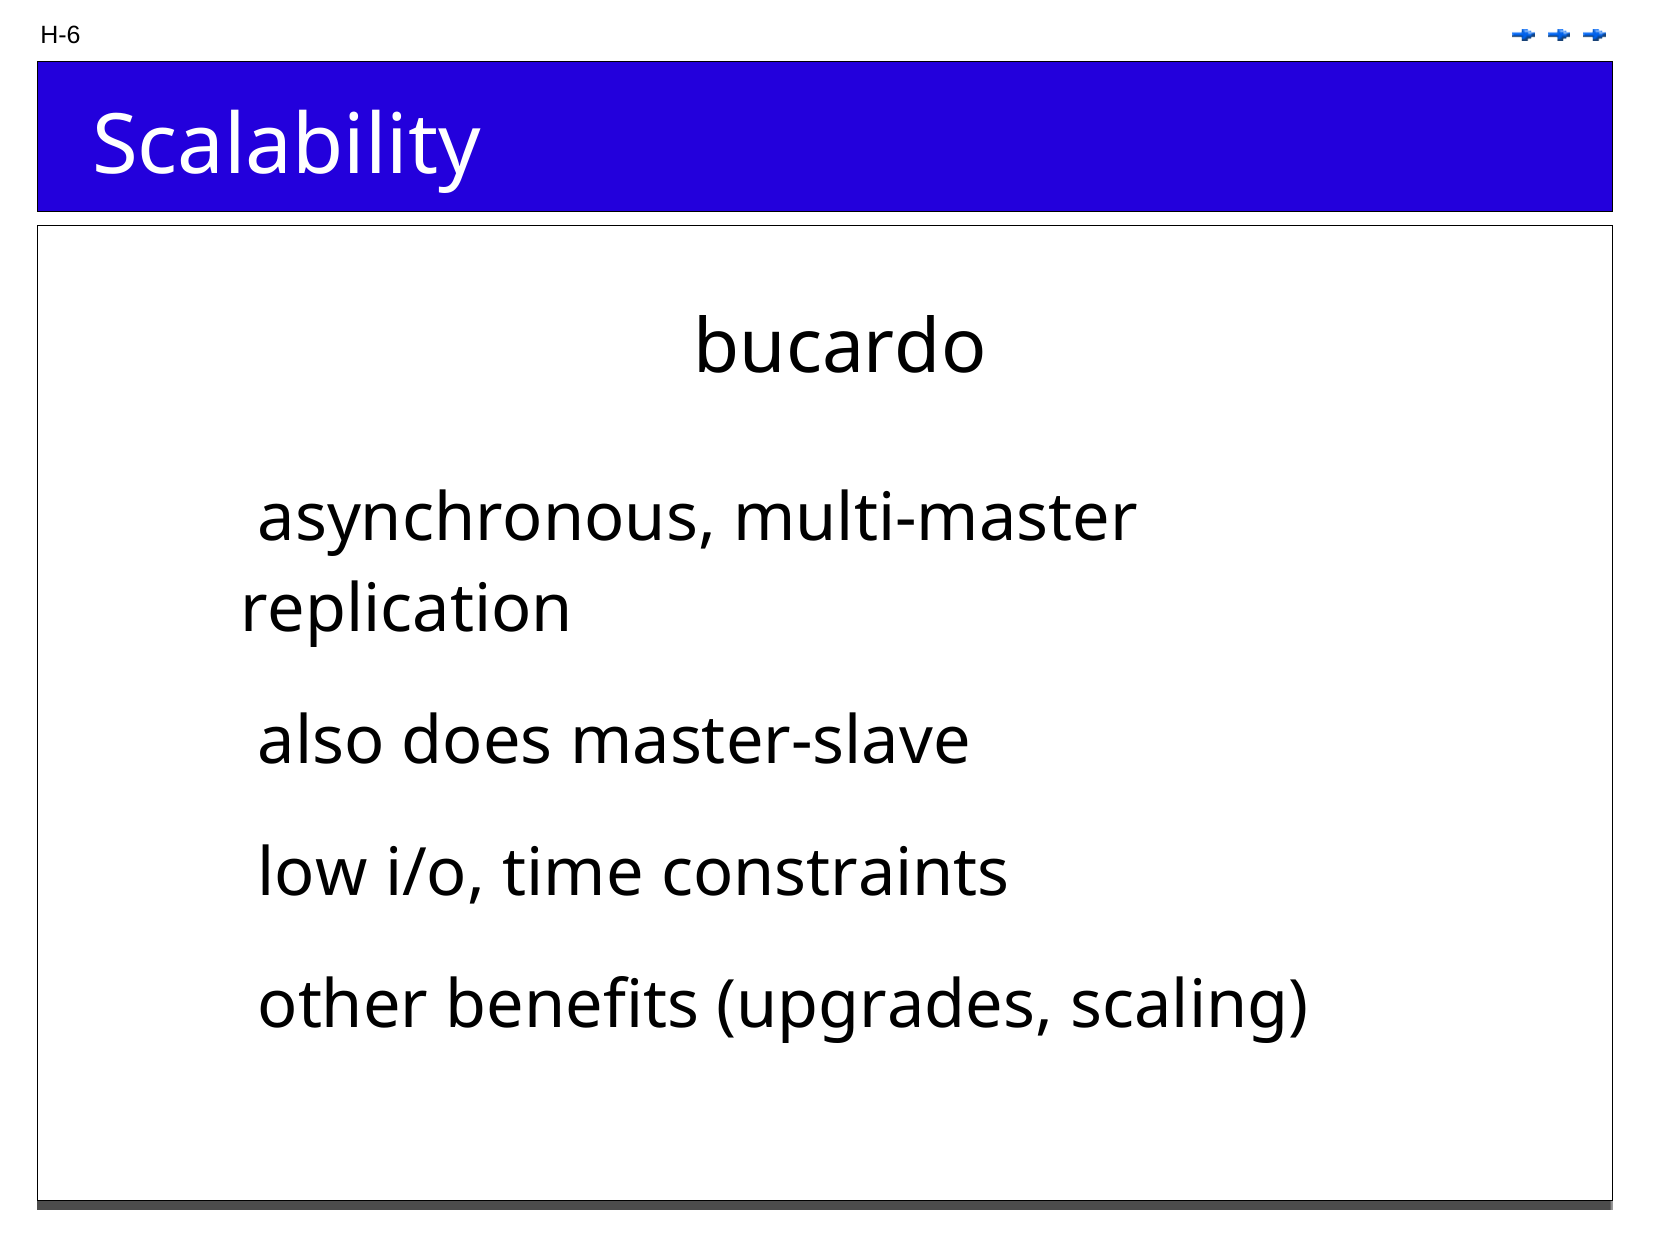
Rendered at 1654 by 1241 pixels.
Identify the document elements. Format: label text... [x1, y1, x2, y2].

text_box [37, 61, 1613, 212]
text_box bucardo [678, 284, 975, 390]
text_box asynchronous, multi-master replication also does master-slave low i/o, time constraints other benefits (upgrades, scaling) [225, 461, 1463, 923]
text_box [37, 225, 1613, 1201]
picture [1548, 29, 1570, 41]
picture [1583, 29, 1606, 41]
text_box H-6 [25, 13, 113, 70]
text_box Scalability [77, 77, 483, 193]
picture [1512, 29, 1535, 41]
